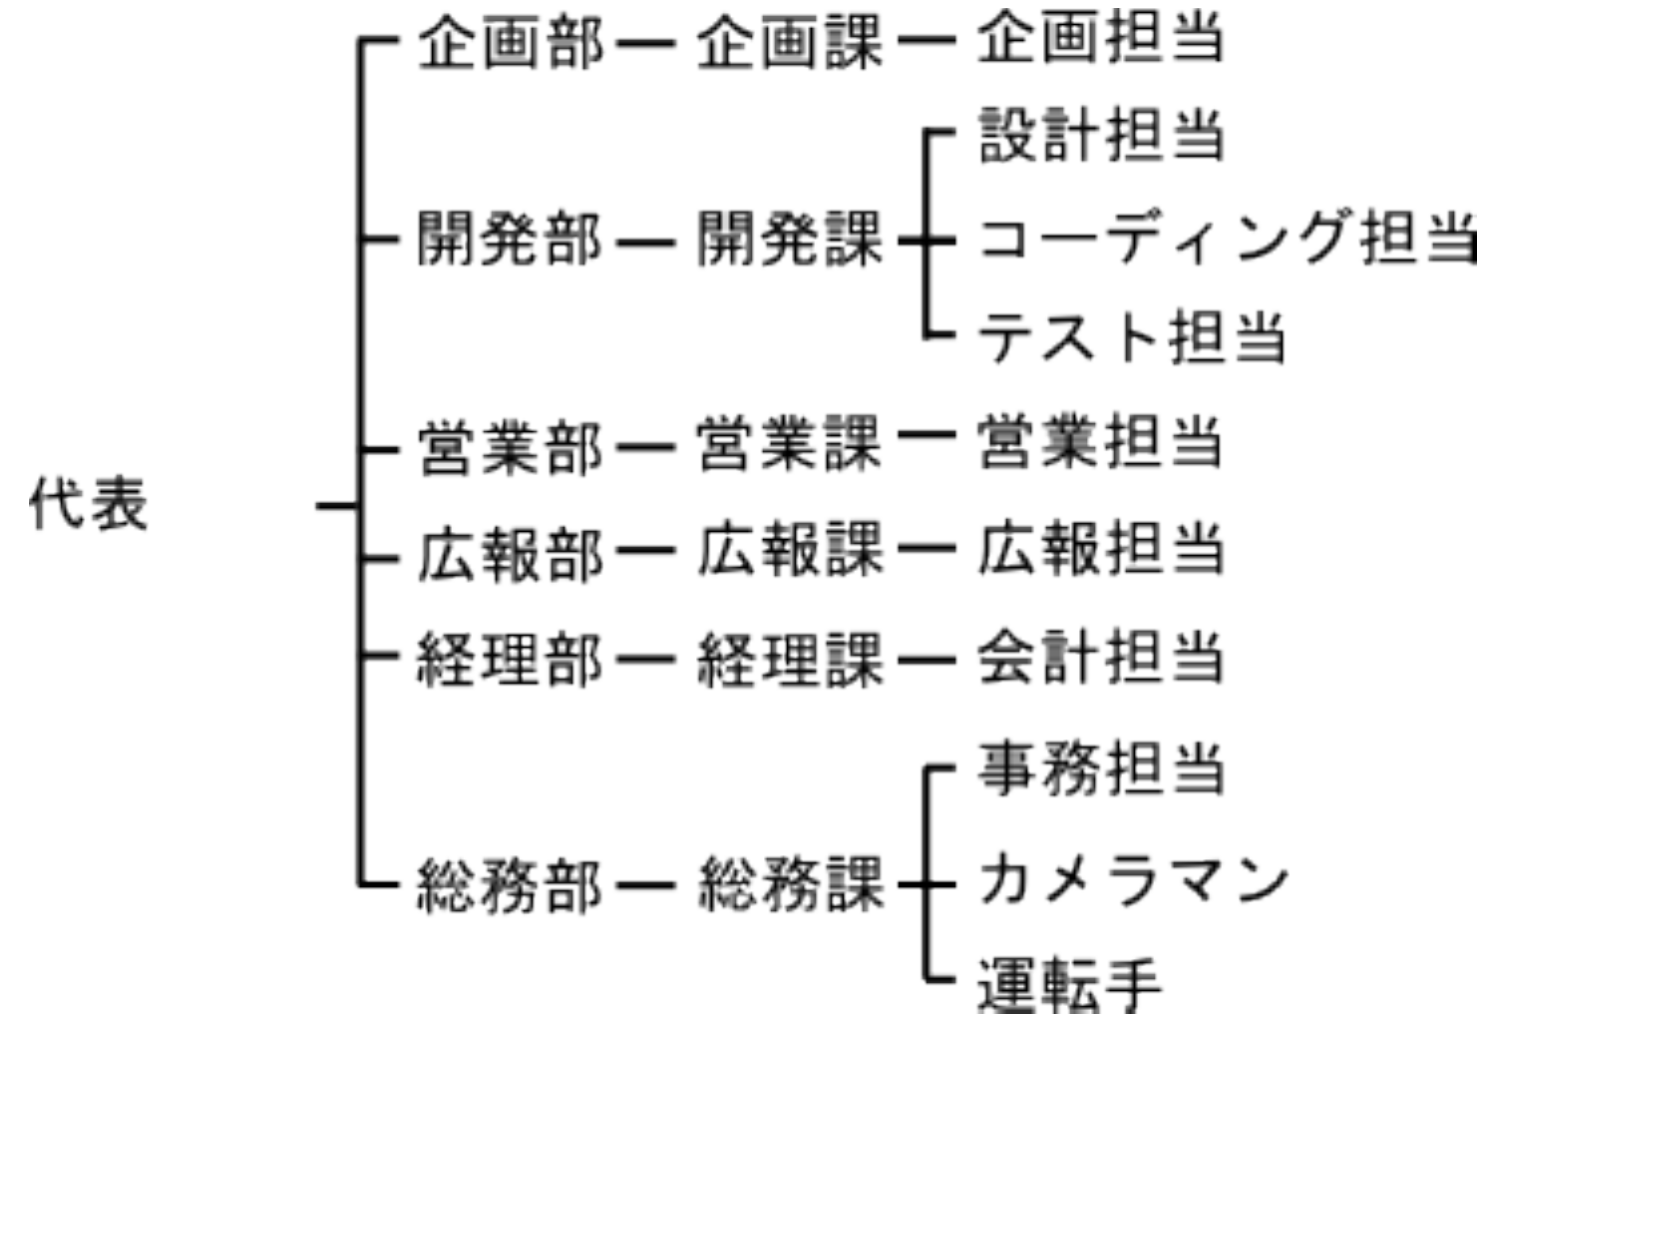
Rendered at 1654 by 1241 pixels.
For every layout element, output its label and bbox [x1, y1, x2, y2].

picture [29, 8, 1477, 1014]
